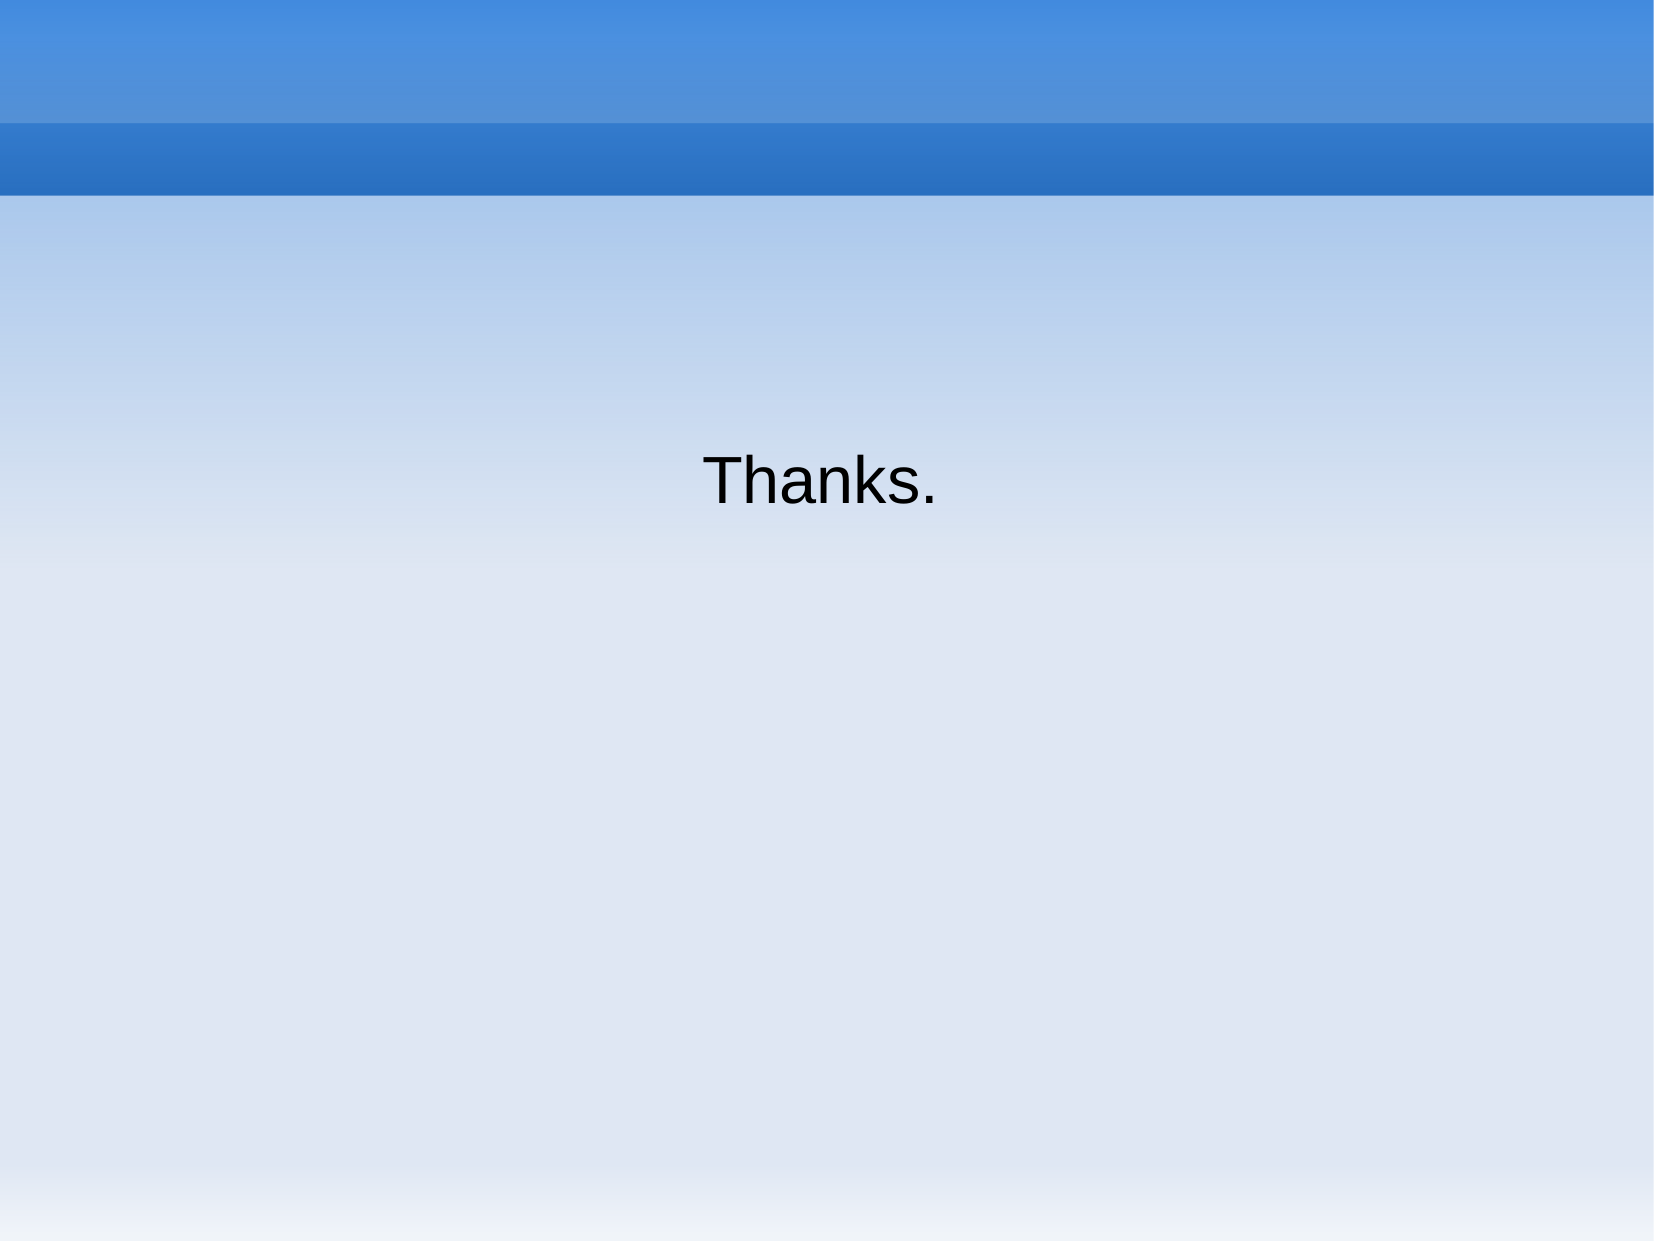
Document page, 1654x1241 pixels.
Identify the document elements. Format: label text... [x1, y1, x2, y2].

subtitle Thanks. [76, 0, 1565, 1109]
picture [0, 0, 1654, 1241]
